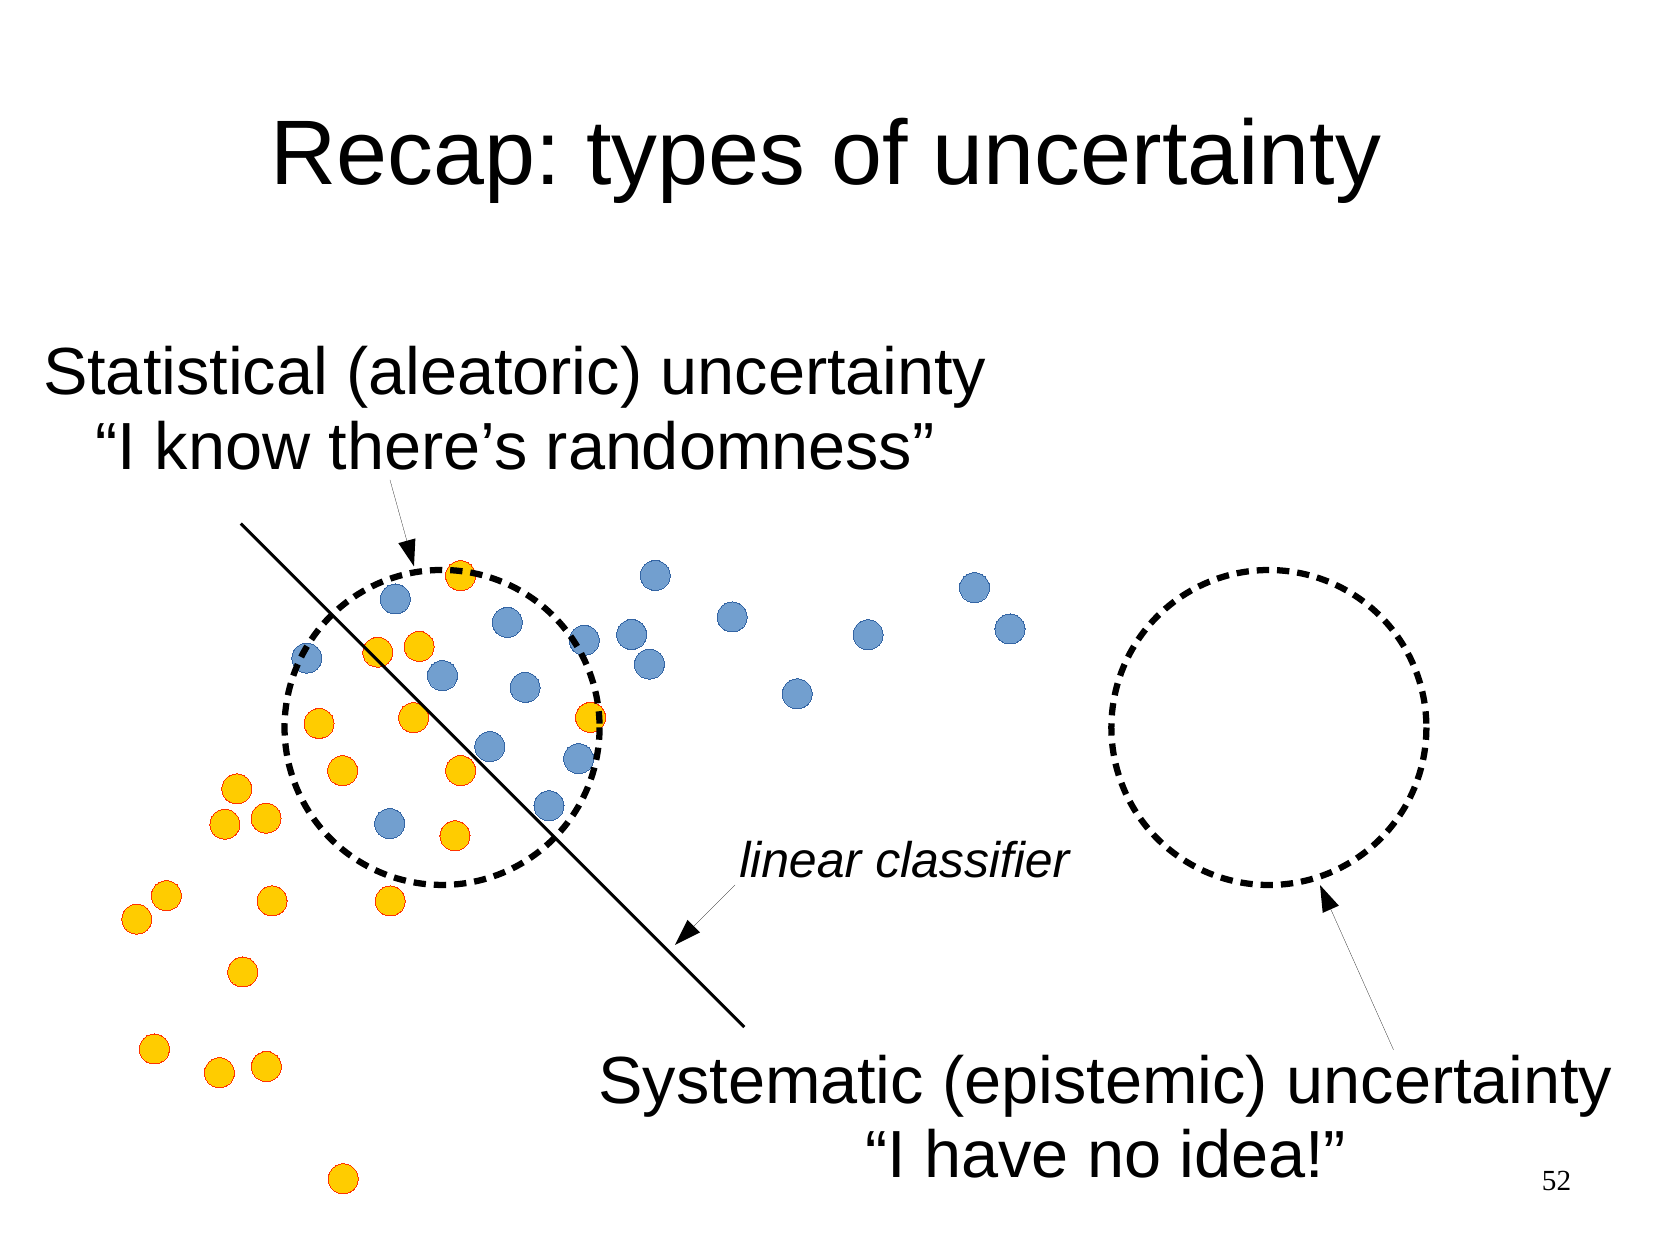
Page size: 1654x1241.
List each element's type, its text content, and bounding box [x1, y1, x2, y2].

text_box [227, 956, 258, 987]
text_box [204, 1057, 235, 1088]
text_box [1111, 570, 1427, 886]
text_box [640, 560, 671, 591]
text_box linear classifier [726, 823, 1083, 898]
title Recap: types of uncertainty [82, 49, 1571, 257]
text_box [251, 803, 282, 834]
text_box [251, 1051, 282, 1082]
text_box [151, 880, 182, 911]
text_box [616, 619, 647, 650]
text_box [959, 572, 990, 603]
text_box [853, 619, 884, 650]
text_box [257, 885, 288, 916]
text_box [782, 678, 813, 709]
text_box [375, 885, 406, 916]
text_box [139, 1033, 170, 1064]
text_box [284, 560, 606, 885]
text_box [717, 601, 748, 632]
text_box [121, 904, 152, 935]
text_box [994, 613, 1026, 644]
text_box [634, 649, 665, 680]
text_box Statistical (aleatoric) uncertainty “I know there’s randomness” [0, 296, 1063, 522]
text_box [221, 773, 252, 804]
text_box [328, 1163, 359, 1194]
text_box [209, 809, 240, 840]
subtitle Systematic (epistemic) uncertainty “I have no idea!” [558, 1004, 1654, 1231]
